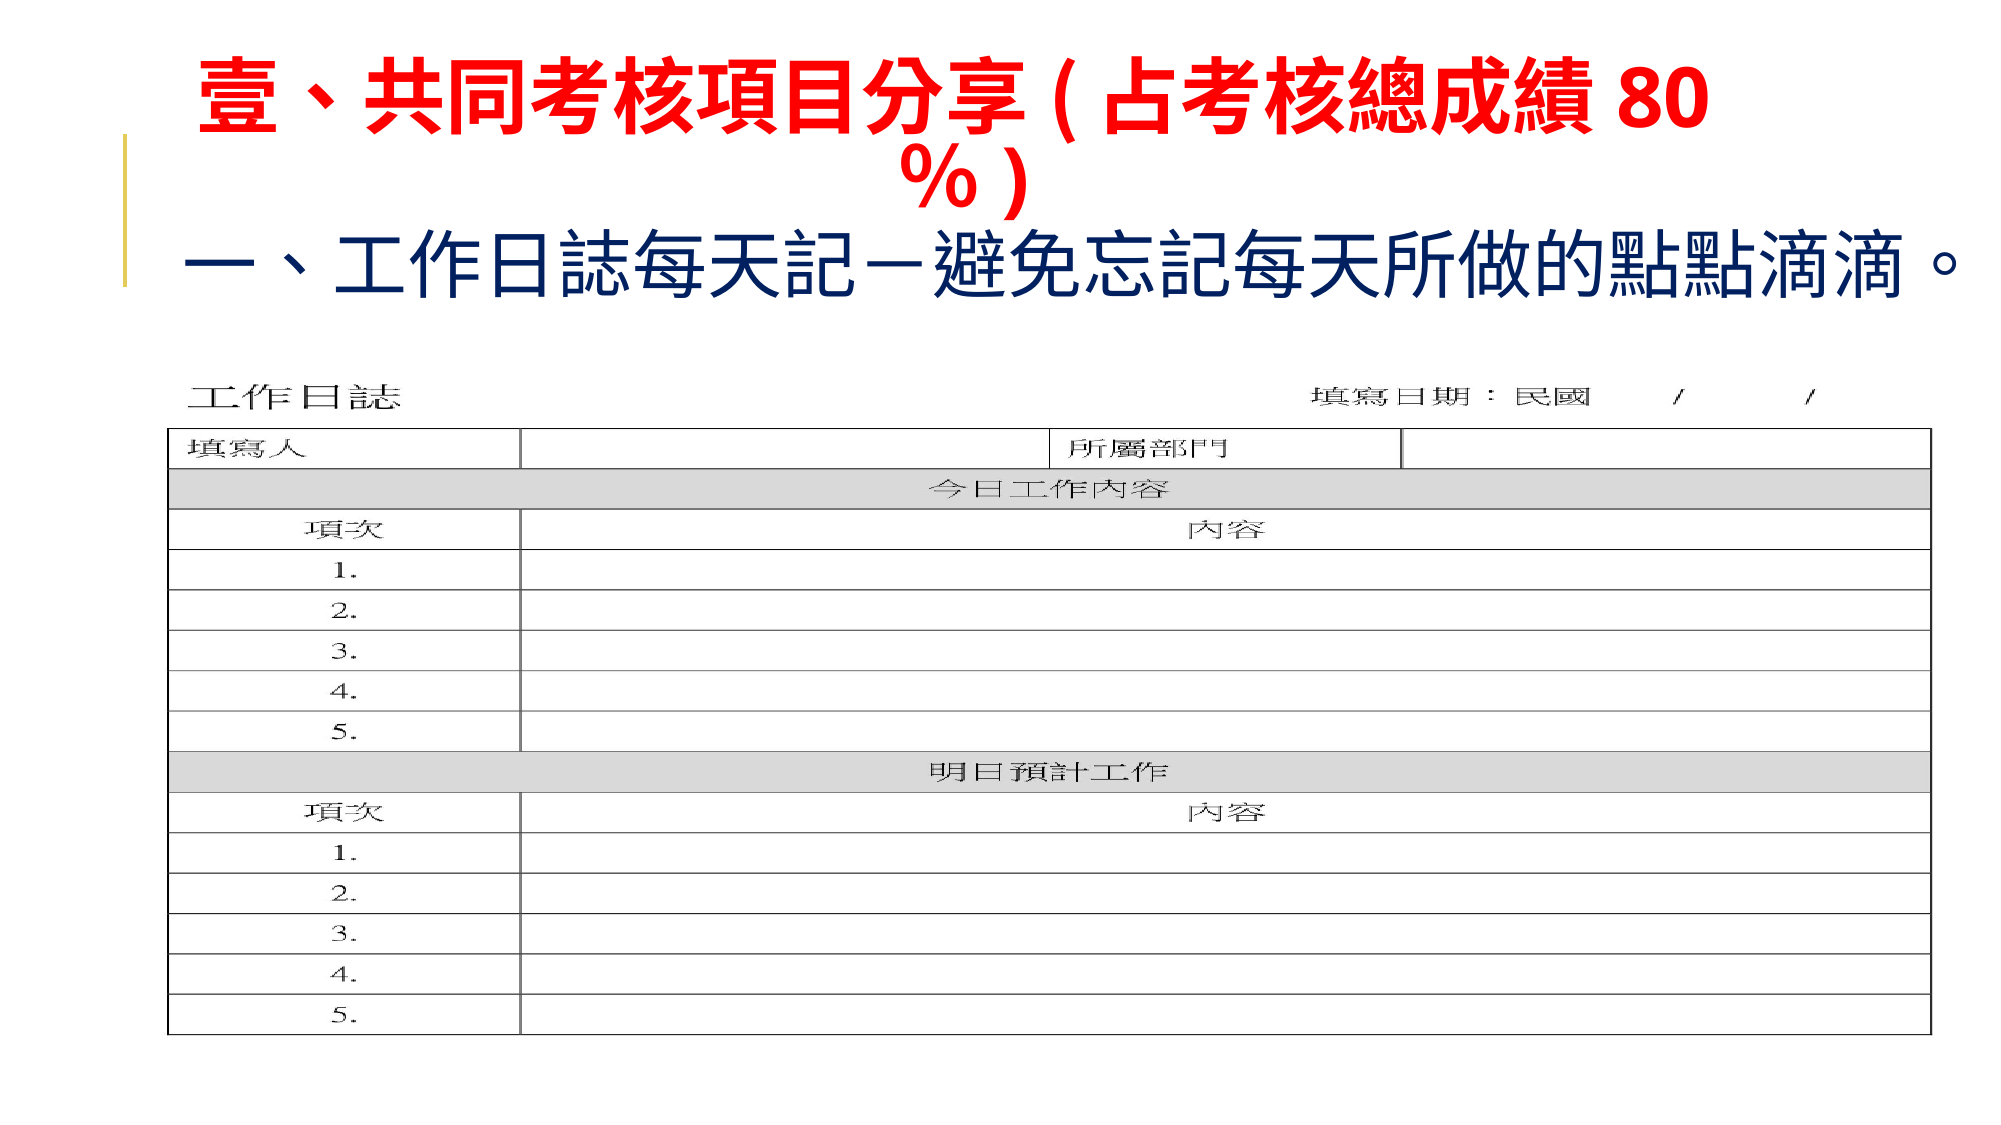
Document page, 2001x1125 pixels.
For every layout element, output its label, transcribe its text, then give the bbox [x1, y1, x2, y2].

picture [150, 374, 1953, 1053]
text_box 一、工作日誌每天記－避免忘記每天所做的點點滴滴。 [167, 209, 1938, 316]
title 壹、共同考核項目分享(占考核總成績80％) [167, 96, 1760, 209]
